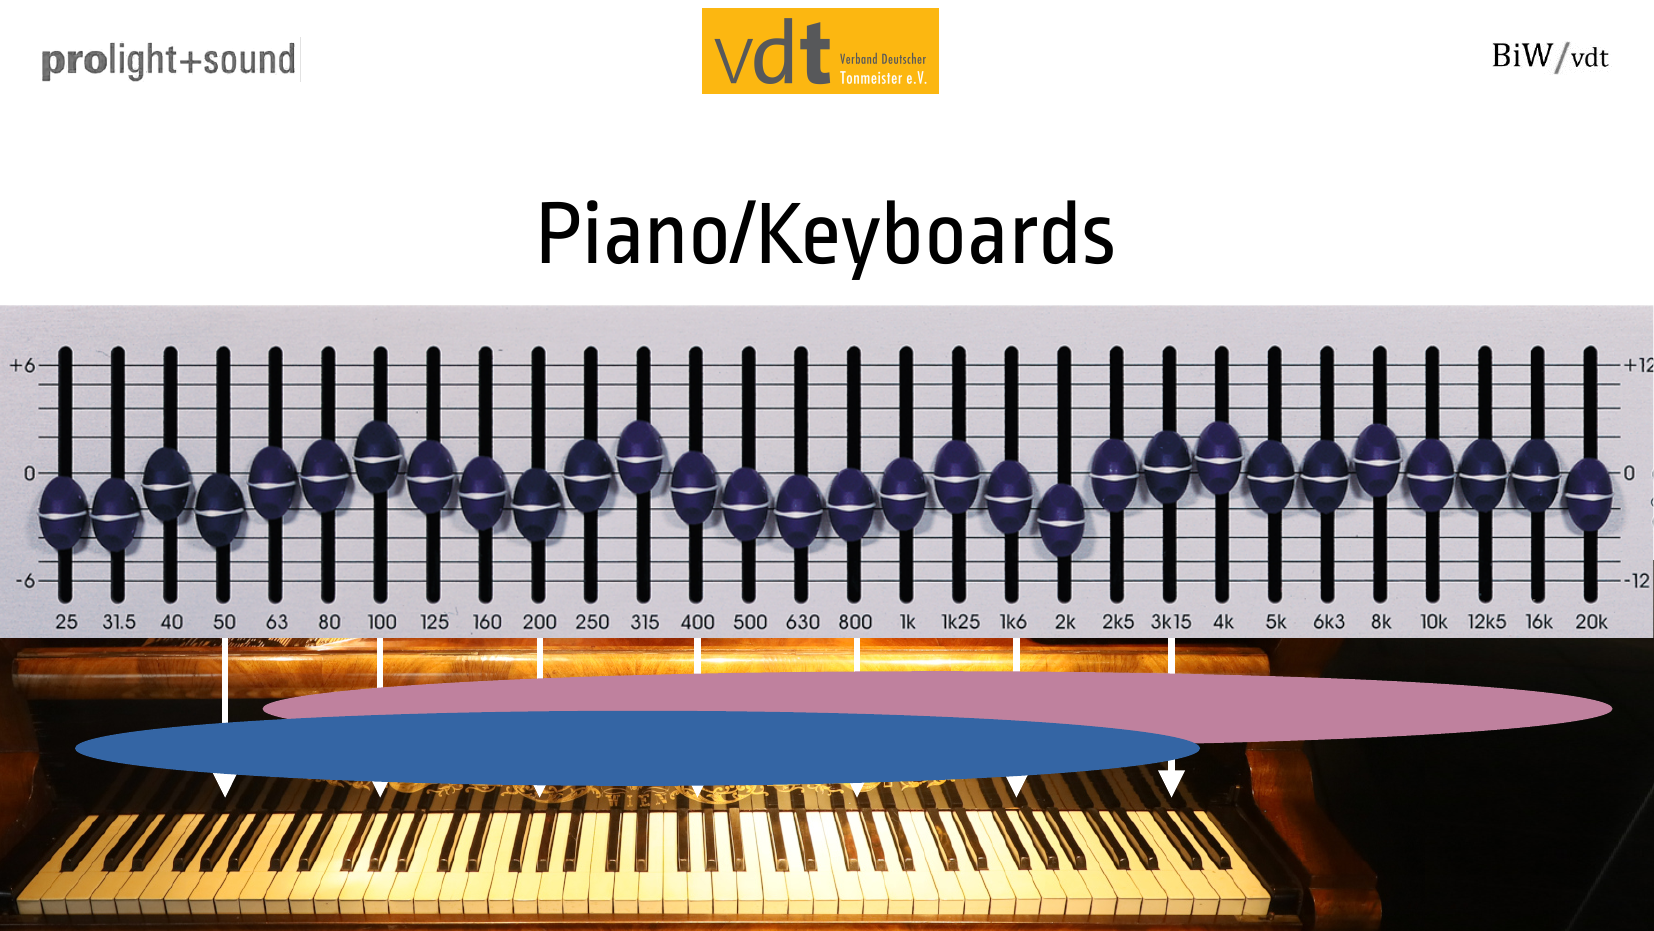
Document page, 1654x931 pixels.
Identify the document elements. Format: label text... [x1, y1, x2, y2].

title Piano/Keyboards [82, 181, 1571, 289]
picture [0, 305, 1654, 931]
picture [1490, 39, 1613, 75]
picture [37, 37, 301, 82]
picture [702, 8, 939, 94]
text_box [75, 671, 1613, 786]
